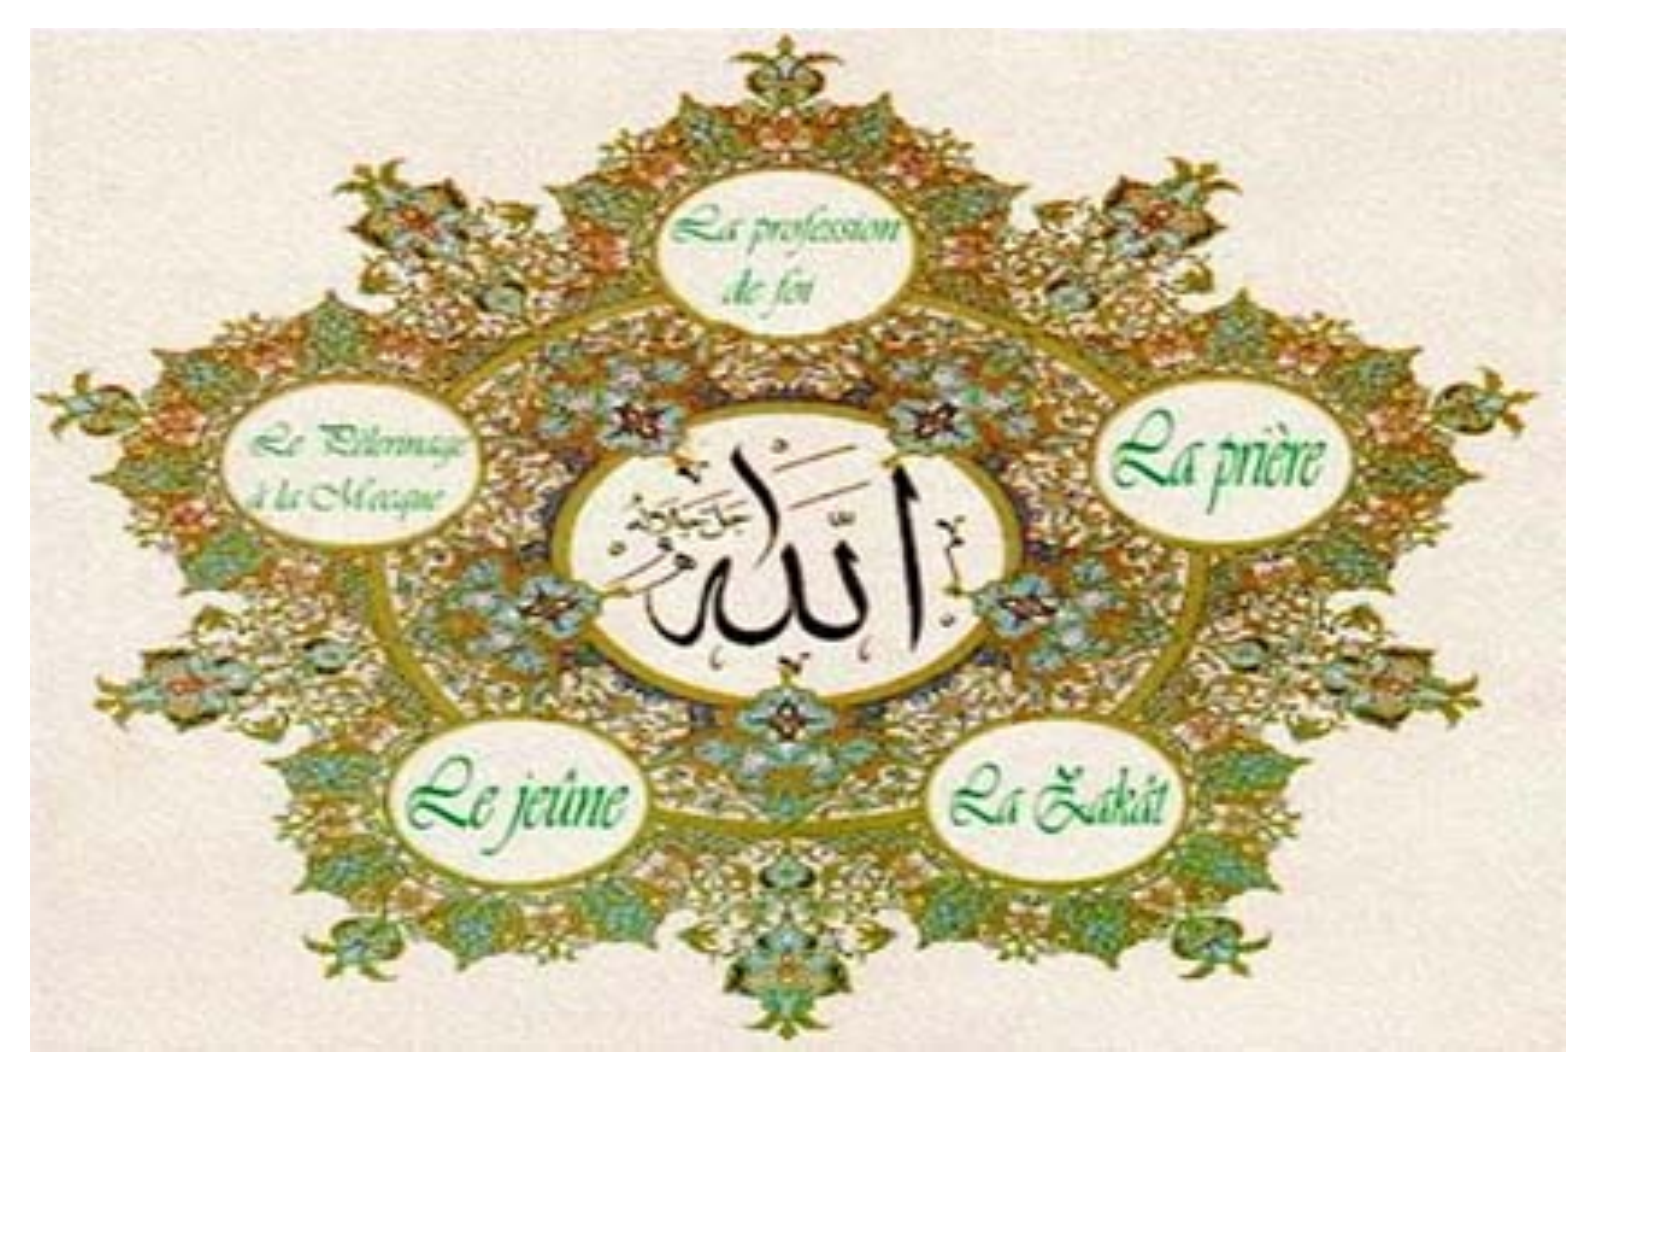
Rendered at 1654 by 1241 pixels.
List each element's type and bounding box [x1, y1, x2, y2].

picture [30, 28, 1566, 1052]
